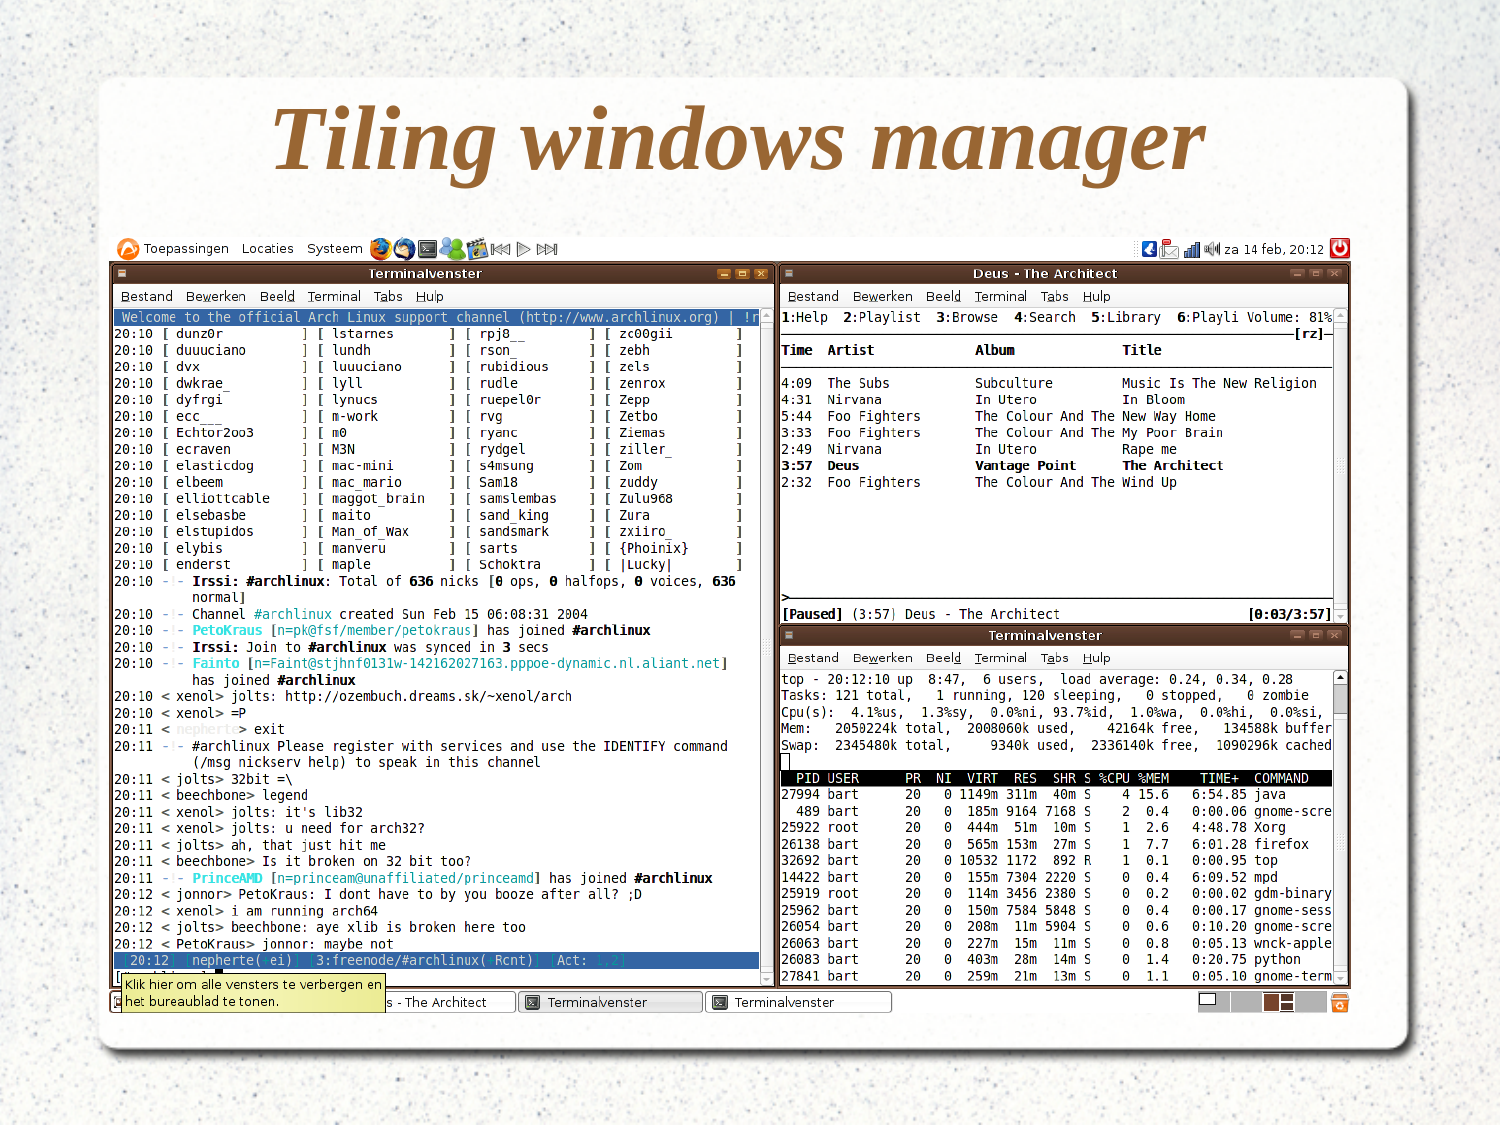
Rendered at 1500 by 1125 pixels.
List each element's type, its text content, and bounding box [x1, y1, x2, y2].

title Tiling windows manager [75, 45, 1426, 233]
picture [0, 0, 1500, 1125]
